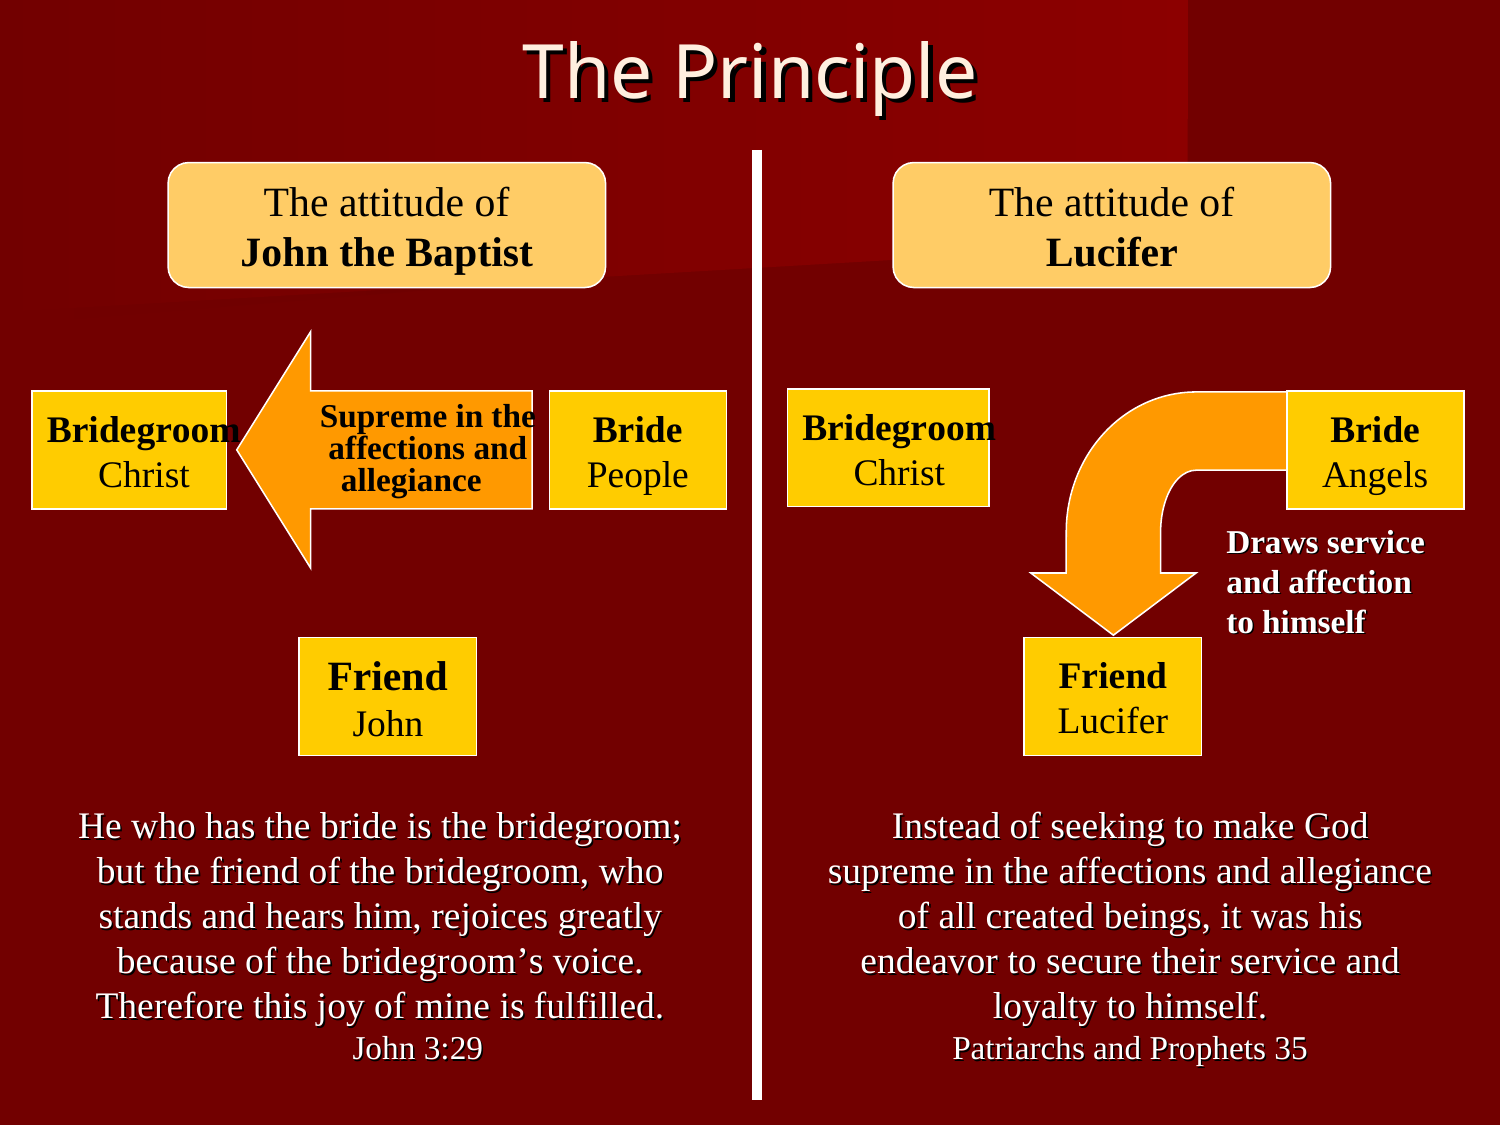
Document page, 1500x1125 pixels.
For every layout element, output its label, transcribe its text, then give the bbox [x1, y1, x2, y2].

text_box Bridegroom Christ [32, 390, 227, 509]
text_box Bride Angels [1286, 390, 1464, 509]
text_box Bride People [549, 390, 727, 509]
text_box [1030, 391, 1286, 636]
text_box The attitude of Lucifer [893, 162, 1331, 288]
text_box Supreme in the affections and allegiance [236, 331, 533, 568]
text_box He who has the bride is the bridegroom; but the friend of the bridegroom, who stands and hears him, rejoices greatly because of the bridegroom’s voice. Therefore this joy of mine is fulfilled. John 3:29 [49, 793, 712, 1075]
text_box Bridegroom Christ [787, 388, 989, 507]
text_box The attitude of John the Baptist [168, 162, 606, 288]
text_box Friend John [299, 637, 477, 756]
text_box Instead of seeking to make God supreme in the affections and allegiance of all created beings, it was his endeavor to secure their service and loyalty to himself. Patriarchs and Prophets 35 [811, 793, 1450, 1075]
text_box Draws service and affection to himself [1211, 512, 1487, 648]
text_box Friend Lucifer [1024, 637, 1202, 756]
title The Principle [306, 0, 1194, 138]
